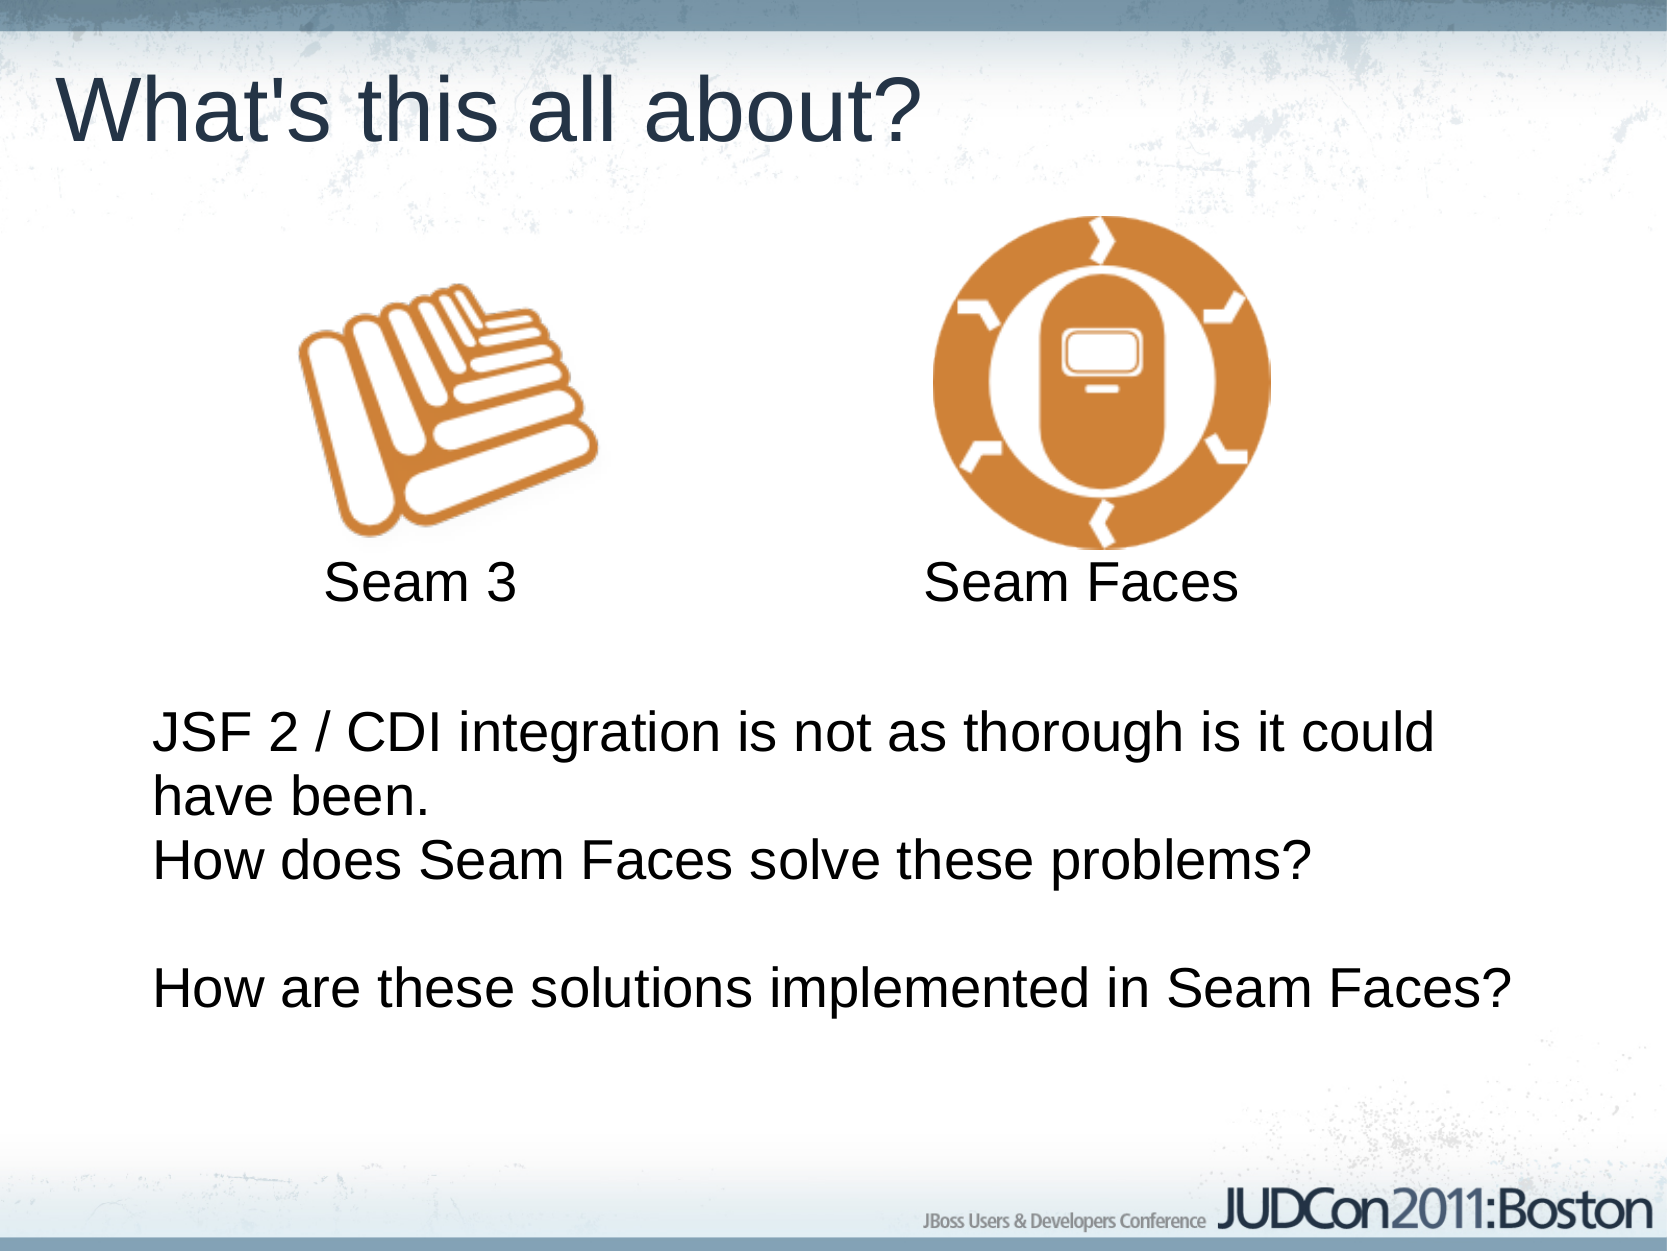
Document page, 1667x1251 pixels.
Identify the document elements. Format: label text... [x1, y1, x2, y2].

text_box Seam Faces [923, 549, 1276, 615]
text_box Seam 3 [323, 549, 571, 615]
picture [0, 0, 1667, 1251]
title What's this all about? [40, 42, 1627, 208]
text_box JSF 2 / CDI integration is not as thorough is it could have been. How does Seam Faces solve these problems? How are these solutions implemented in Seam Faces? [152, 699, 1515, 1021]
